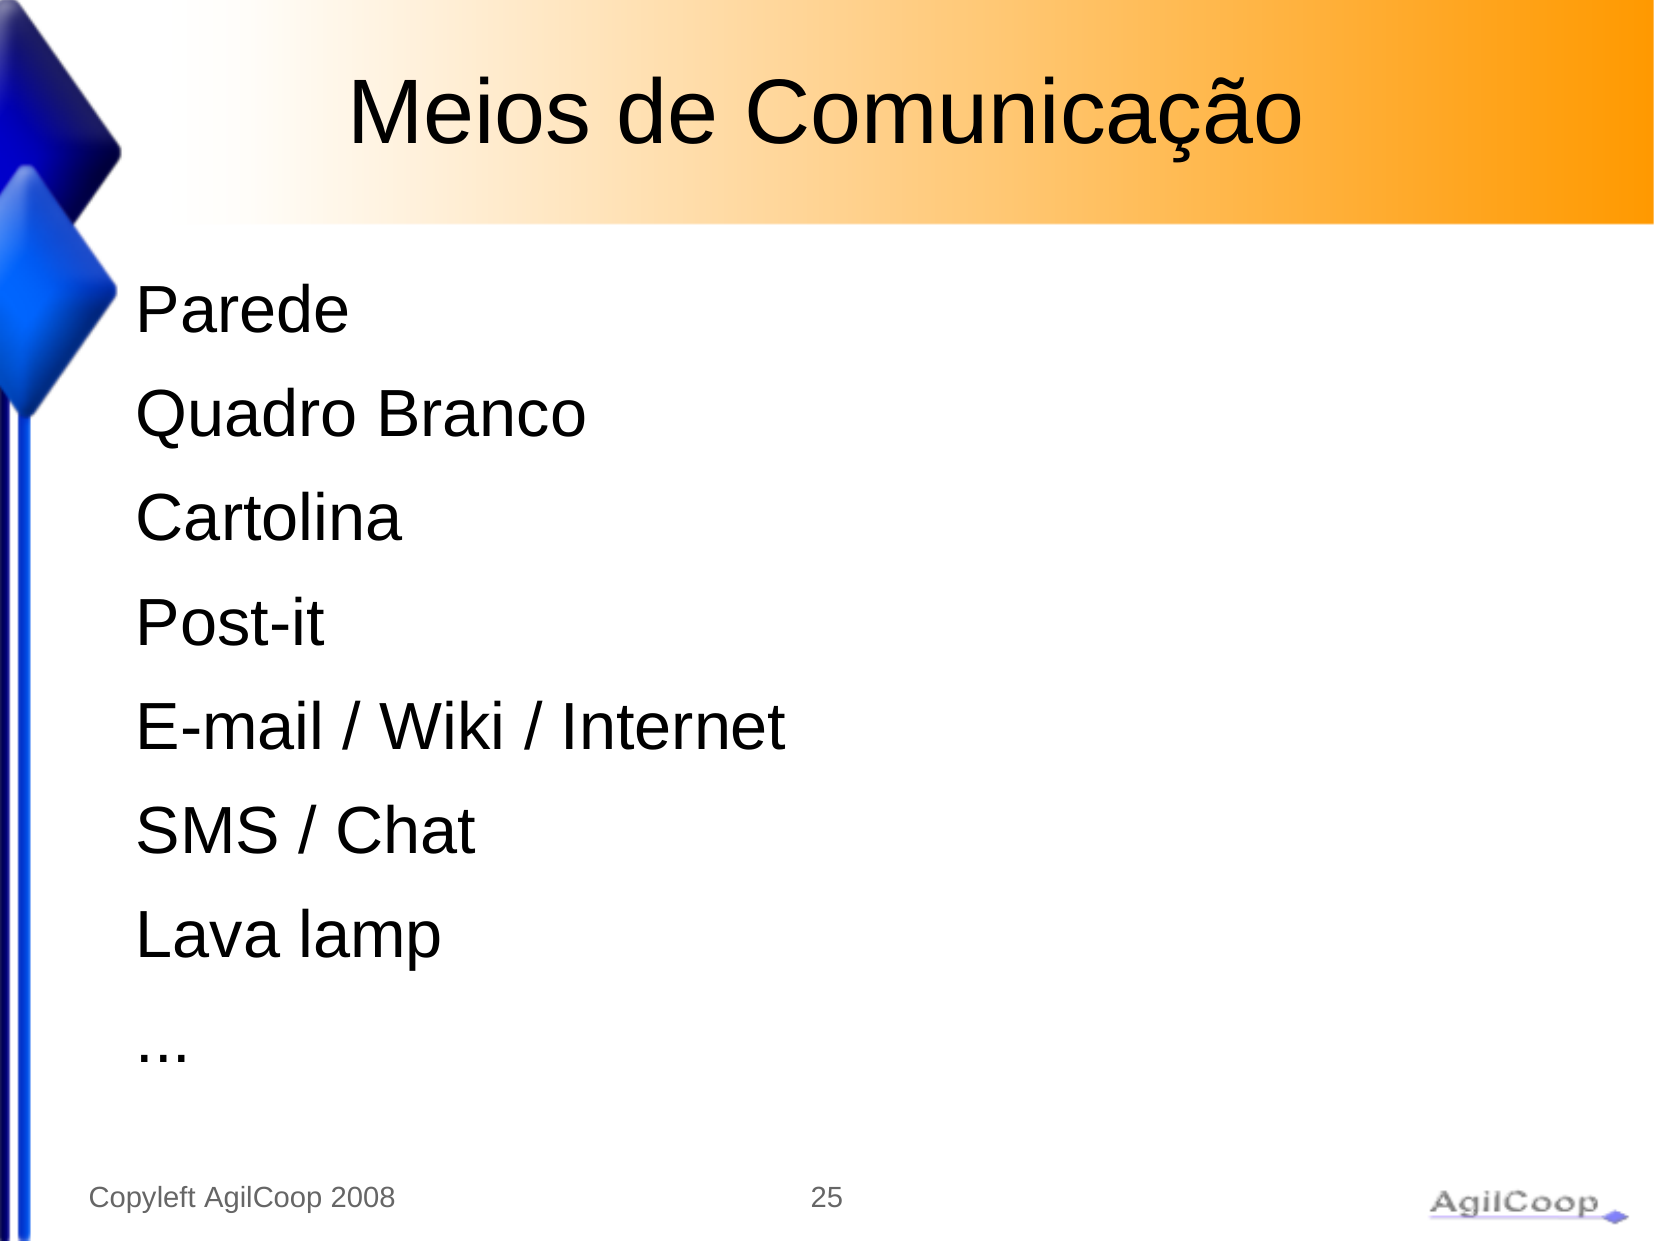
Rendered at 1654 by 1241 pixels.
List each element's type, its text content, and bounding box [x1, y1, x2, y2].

picture [0, 0, 1654, 1241]
title Meios de Comunicação [82, 8, 1571, 216]
list Parede Quadro Branco Cartolina Post-it E-mail / Wiki / Internet SMS / Chat Lava lamp ... [118, 271, 1607, 1123]
